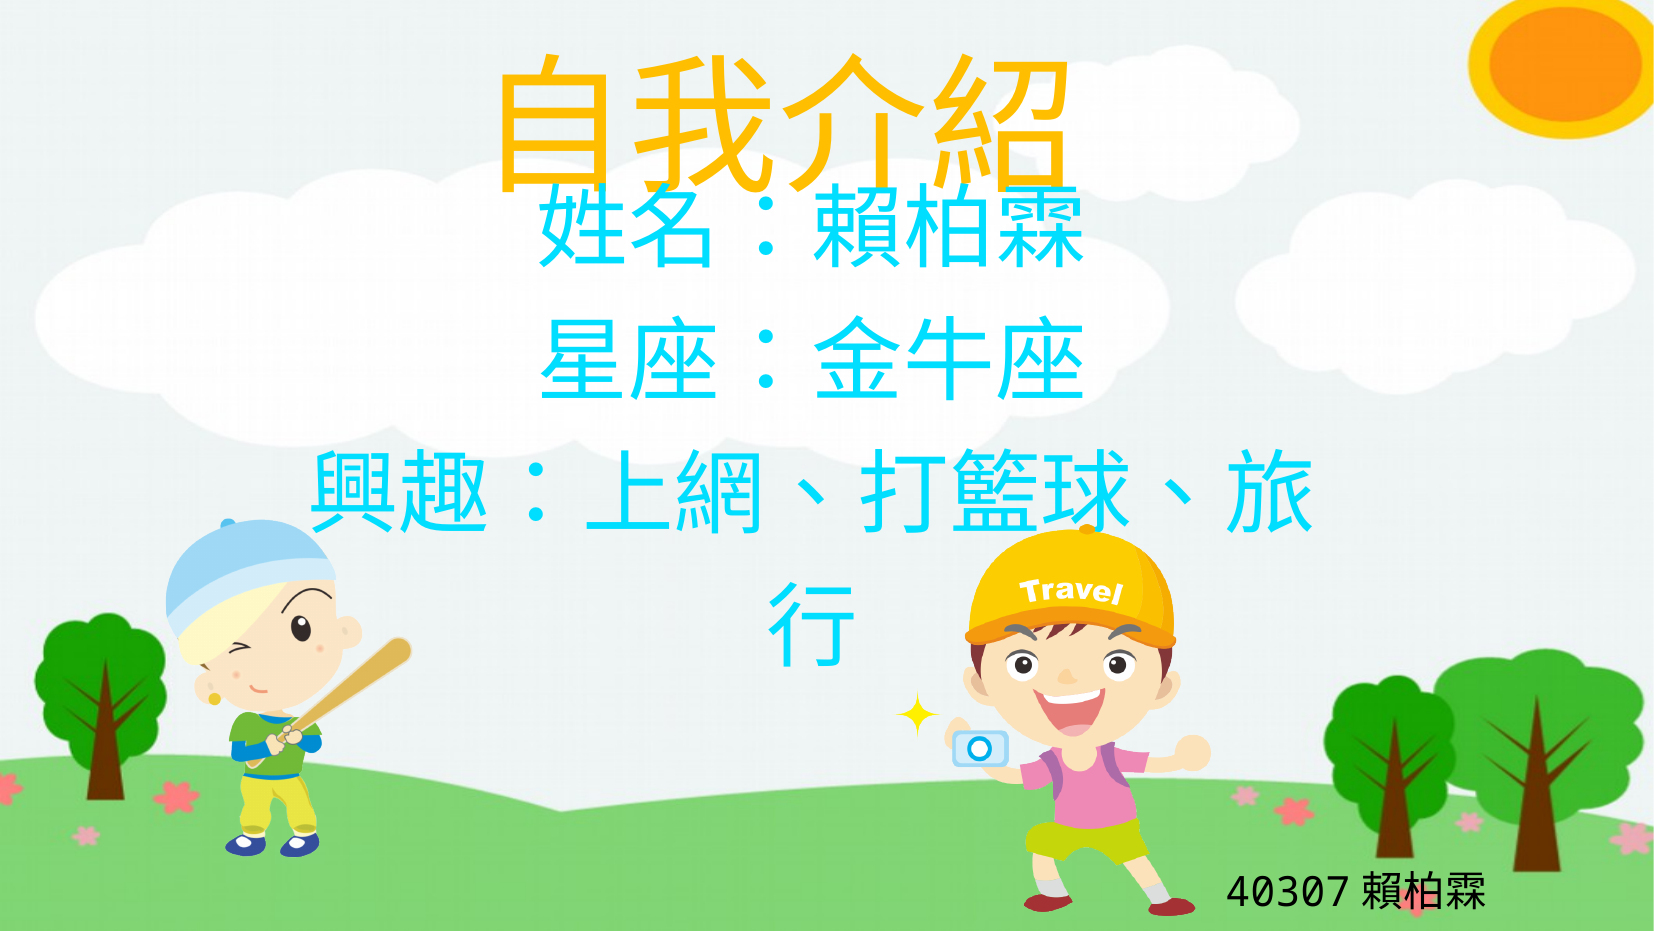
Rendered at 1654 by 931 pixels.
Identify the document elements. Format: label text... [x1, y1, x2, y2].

text_box 40307賴柏霖 [1210, 850, 1565, 908]
subtitle 姓名：賴柏霖 星座：金牛座 興趣：上網、打籃球、旅行 [265, 236, 1359, 753]
picture [0, 0, 1654, 931]
title 自我介紹 [478, 37, 1105, 193]
